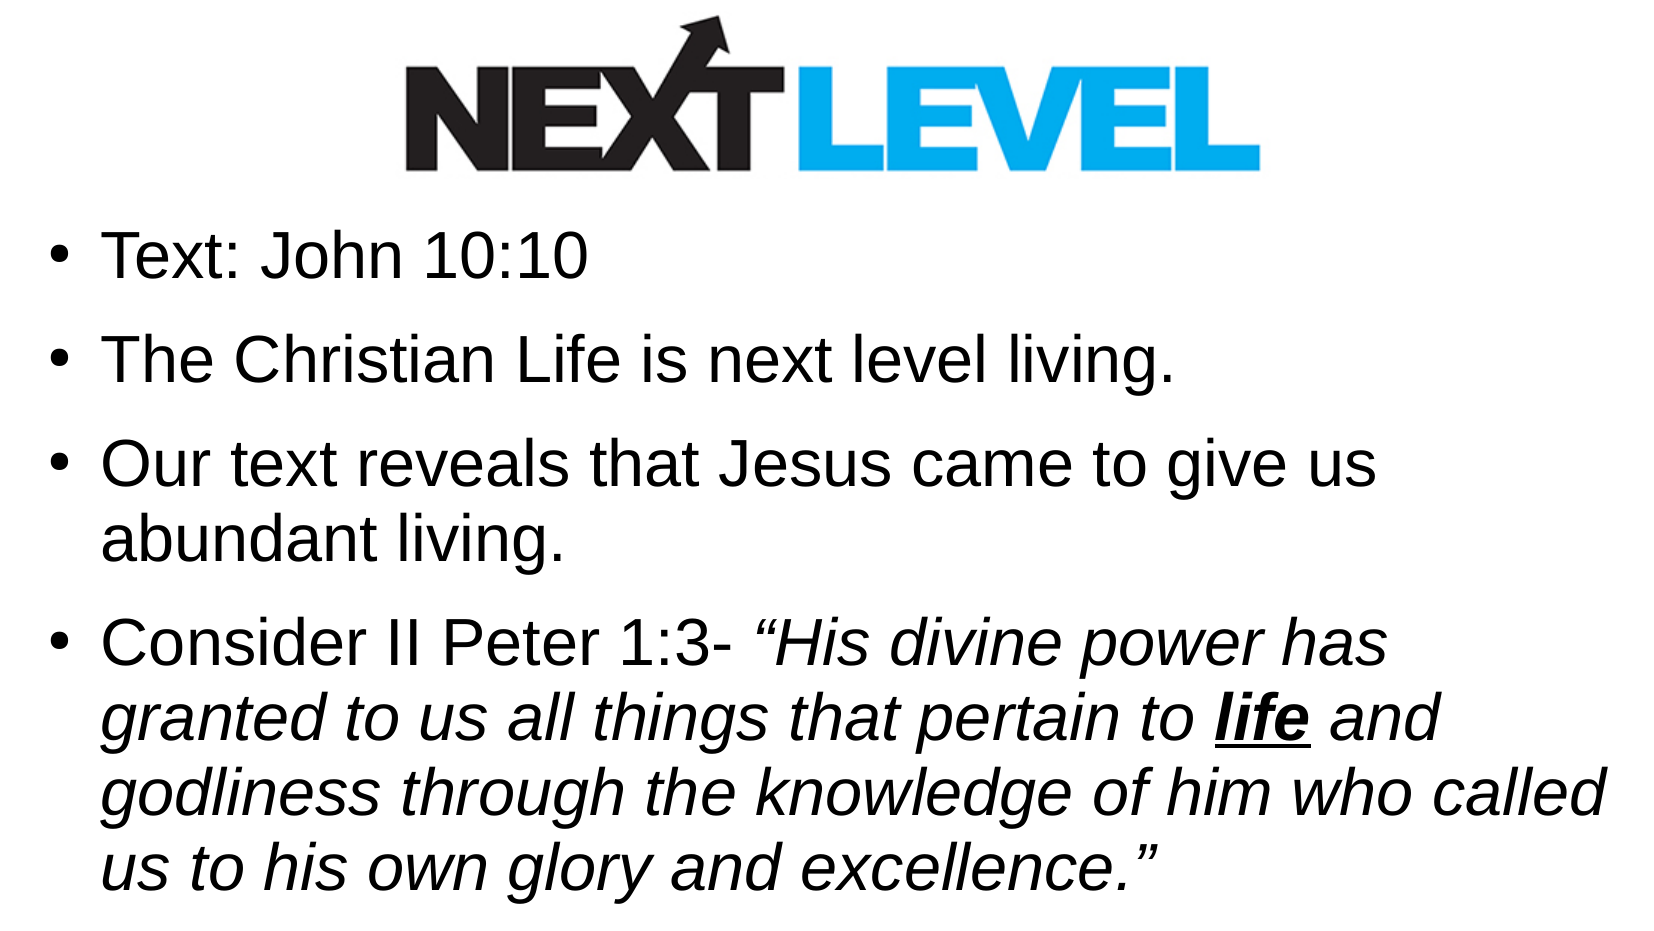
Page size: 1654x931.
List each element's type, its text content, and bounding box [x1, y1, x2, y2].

list Text: John 10:10 The Christian Life is next level living. Our text reveals that Jesus came to give us abundant living. Consider II Peter 1:3- “His divine power has granted to us all things that pertain to life and godliness through the knowledge of him who called us to his own glory and excellence.” [30, 217, 1621, 916]
picture [384, 11, 1282, 179]
